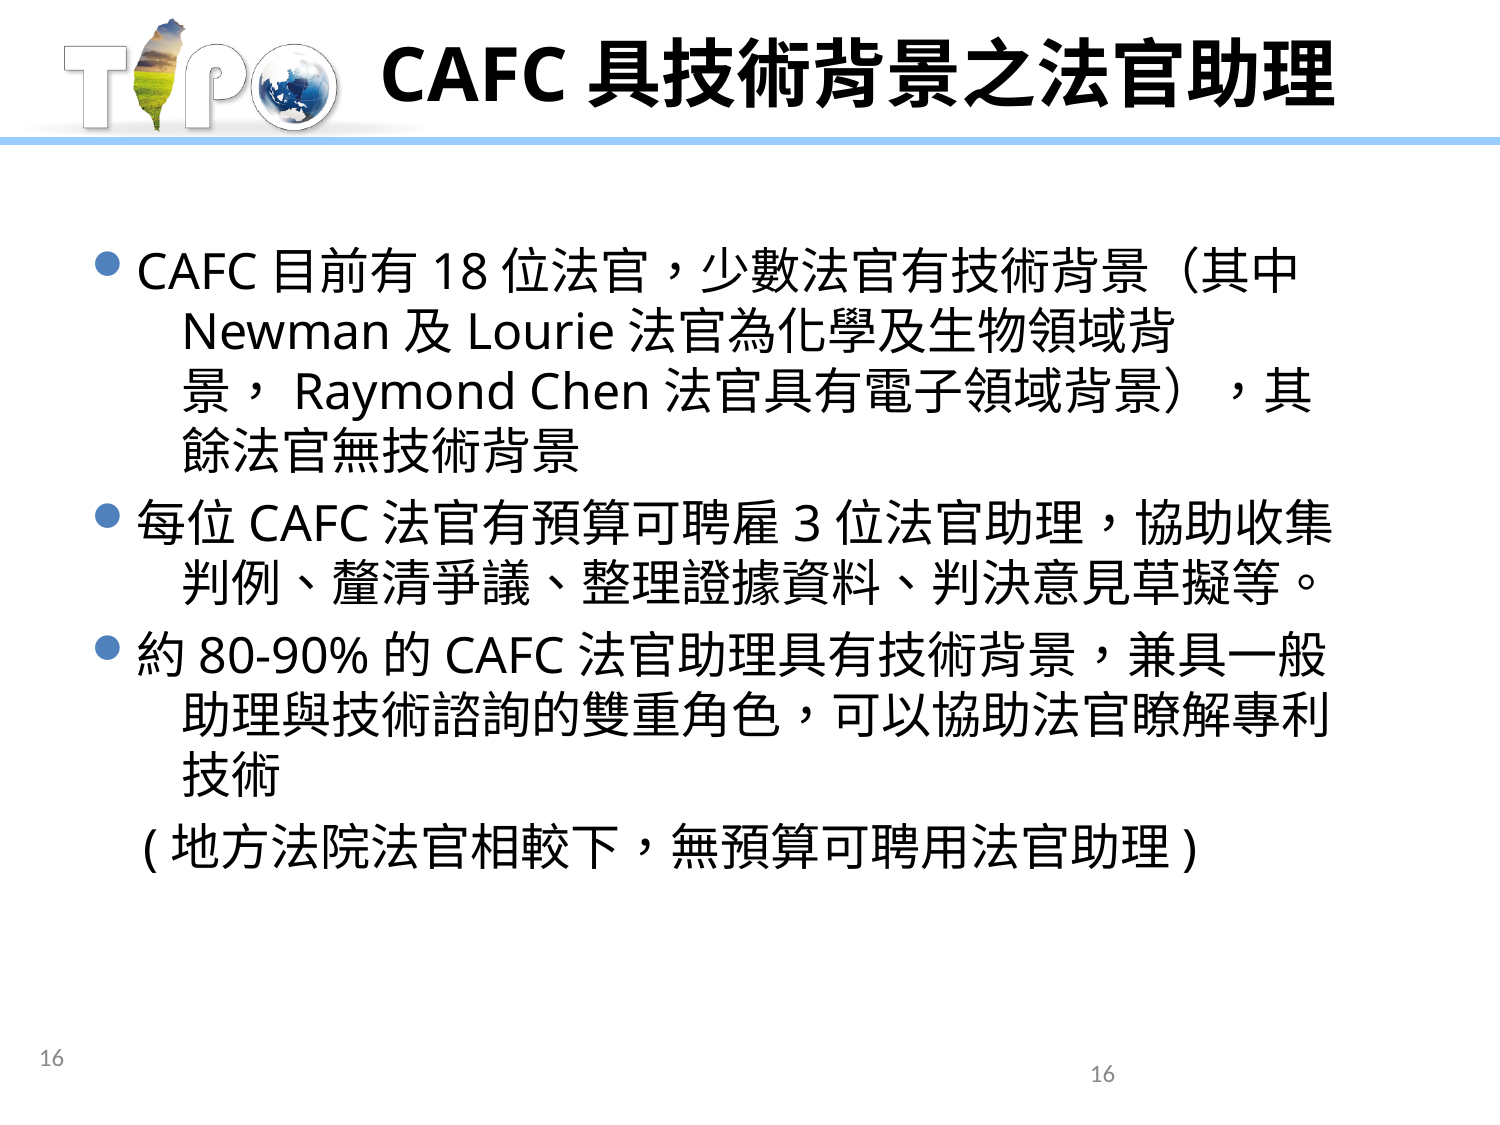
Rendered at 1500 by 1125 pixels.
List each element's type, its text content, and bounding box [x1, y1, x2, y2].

text_box 15 [23, 1018, 99, 1094]
text_box 15 [1074, 1042, 1426, 1103]
title CAFC具技術背景之法官助理 [183, 19, 1500, 207]
list CAFC目前有18位法官，少數法官有技術背景（其中Newman及Lourie法官為化學及生物領域背景，Raymond Chen法官具有電子領域背景），其餘法官無技術背景 每位CAFC法官有預算可聘雇3位法官助理，協助收集判例、釐清爭議、整理證據資料、判決意見草擬等。 約80-90%的CAFC法官助理具有技術背景，兼具一般助理與技術諮詢的雙重角色，可以協助法官瞭解專利技術 (地方法院法官相較下，無預算可聘用法官助理) [76, 231, 1366, 975]
